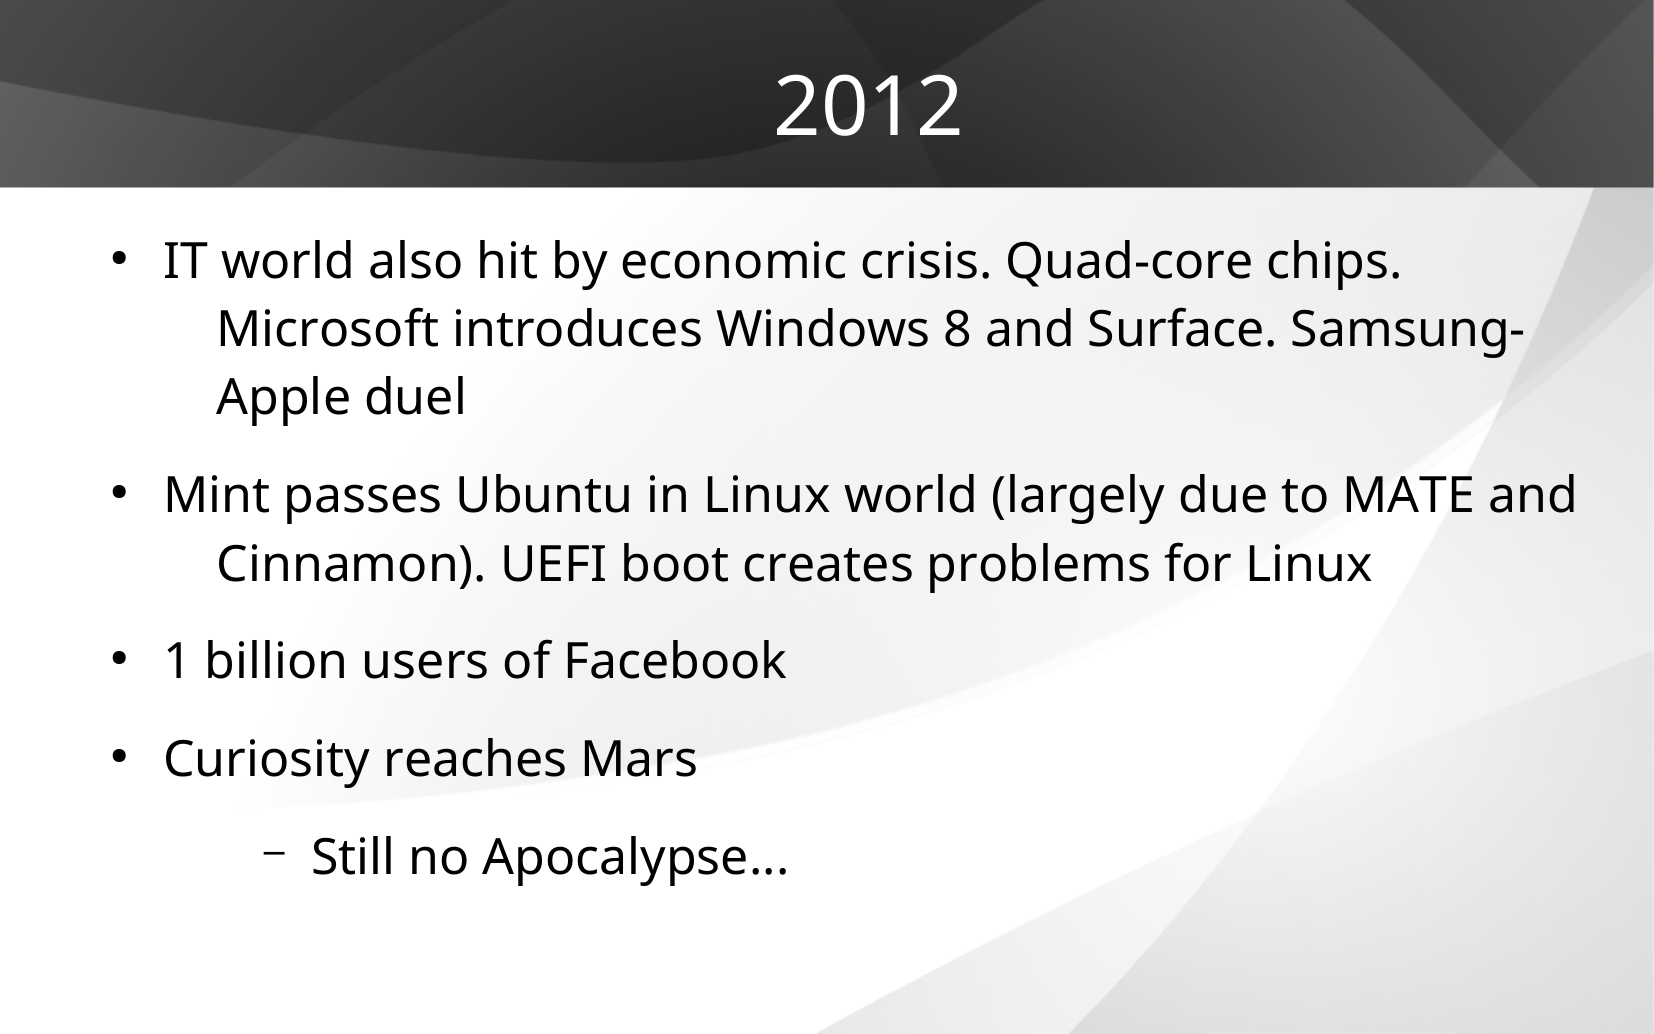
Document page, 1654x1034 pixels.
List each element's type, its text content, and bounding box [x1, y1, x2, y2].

list IT world also hit by economic crisis. Quad-core chips. Microsoft introduces Windows 8 and Surface. Samsung-Apple duel Mint passes Ubuntu in Linux world (largely due to MATE and Cinnamon). UEFI boot creates problems for Linux 1 billion users of Facebook Curiosity reaches Mars Still no Apocalypse... [75, 225, 1613, 1013]
picture [0, 0, 1654, 1034]
title 2012 [124, 0, 1613, 208]
